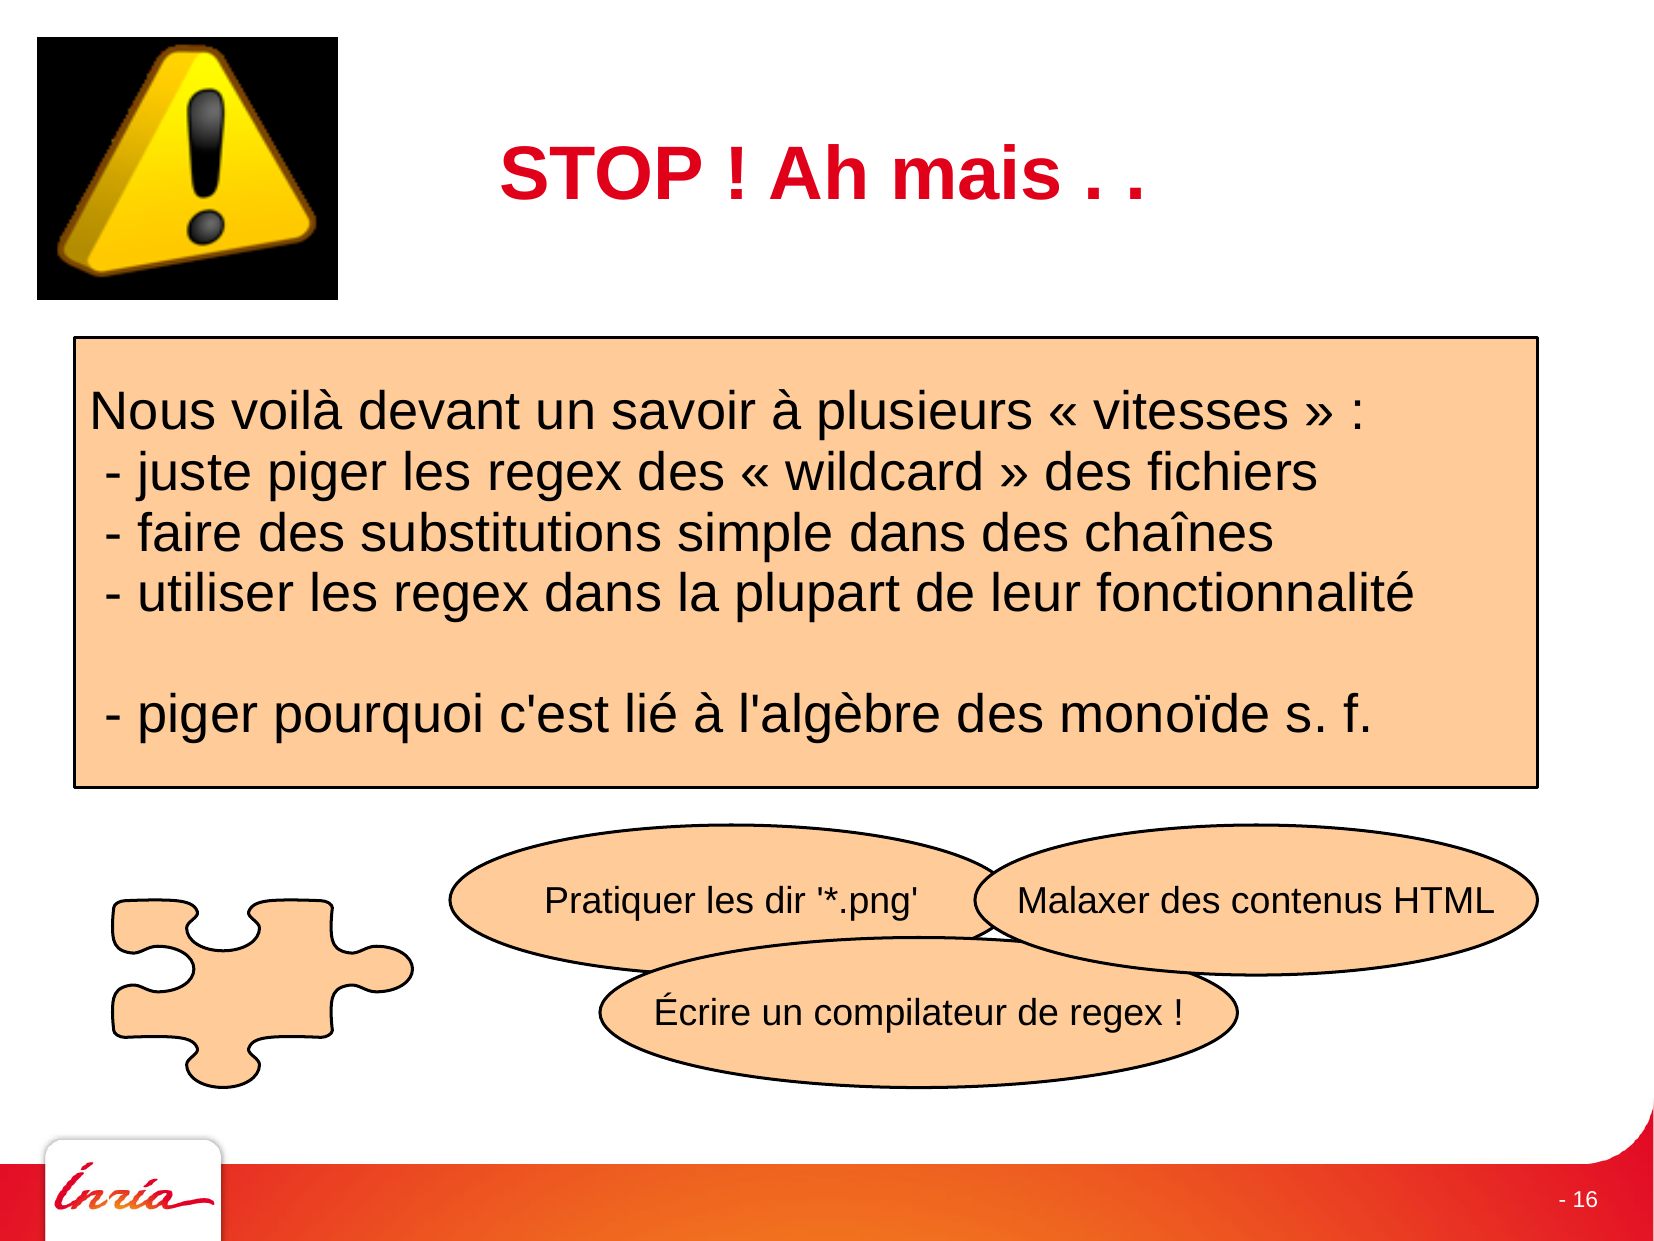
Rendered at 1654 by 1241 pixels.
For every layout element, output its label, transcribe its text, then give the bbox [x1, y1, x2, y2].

text_box Écrire un compilateur de regex ! [599, 937, 1238, 1088]
text_box Malaxer des contenus HTML [974, 825, 1538, 976]
text_box [112, 899, 413, 1088]
picture [0, 0, 1654, 1241]
text_box Pratiquer les dir '*.png' [449, 825, 993, 972]
title STOP ! Ah mais . . [338, 75, 1544, 263]
text_box Nous voilà devant un savoir à plusieurs « vitesses » : - juste piger les regex des « wildcard » des fichiers - faire des substitutions simple dans des chaînes - utiliser les regex dans la plupart de leur fonctionnalité - piger pourquoi c'est lié à l'algèbre des monoïde s. f. [74, 337, 1538, 788]
slide_number - <number> [1558, 1173, 1654, 1223]
